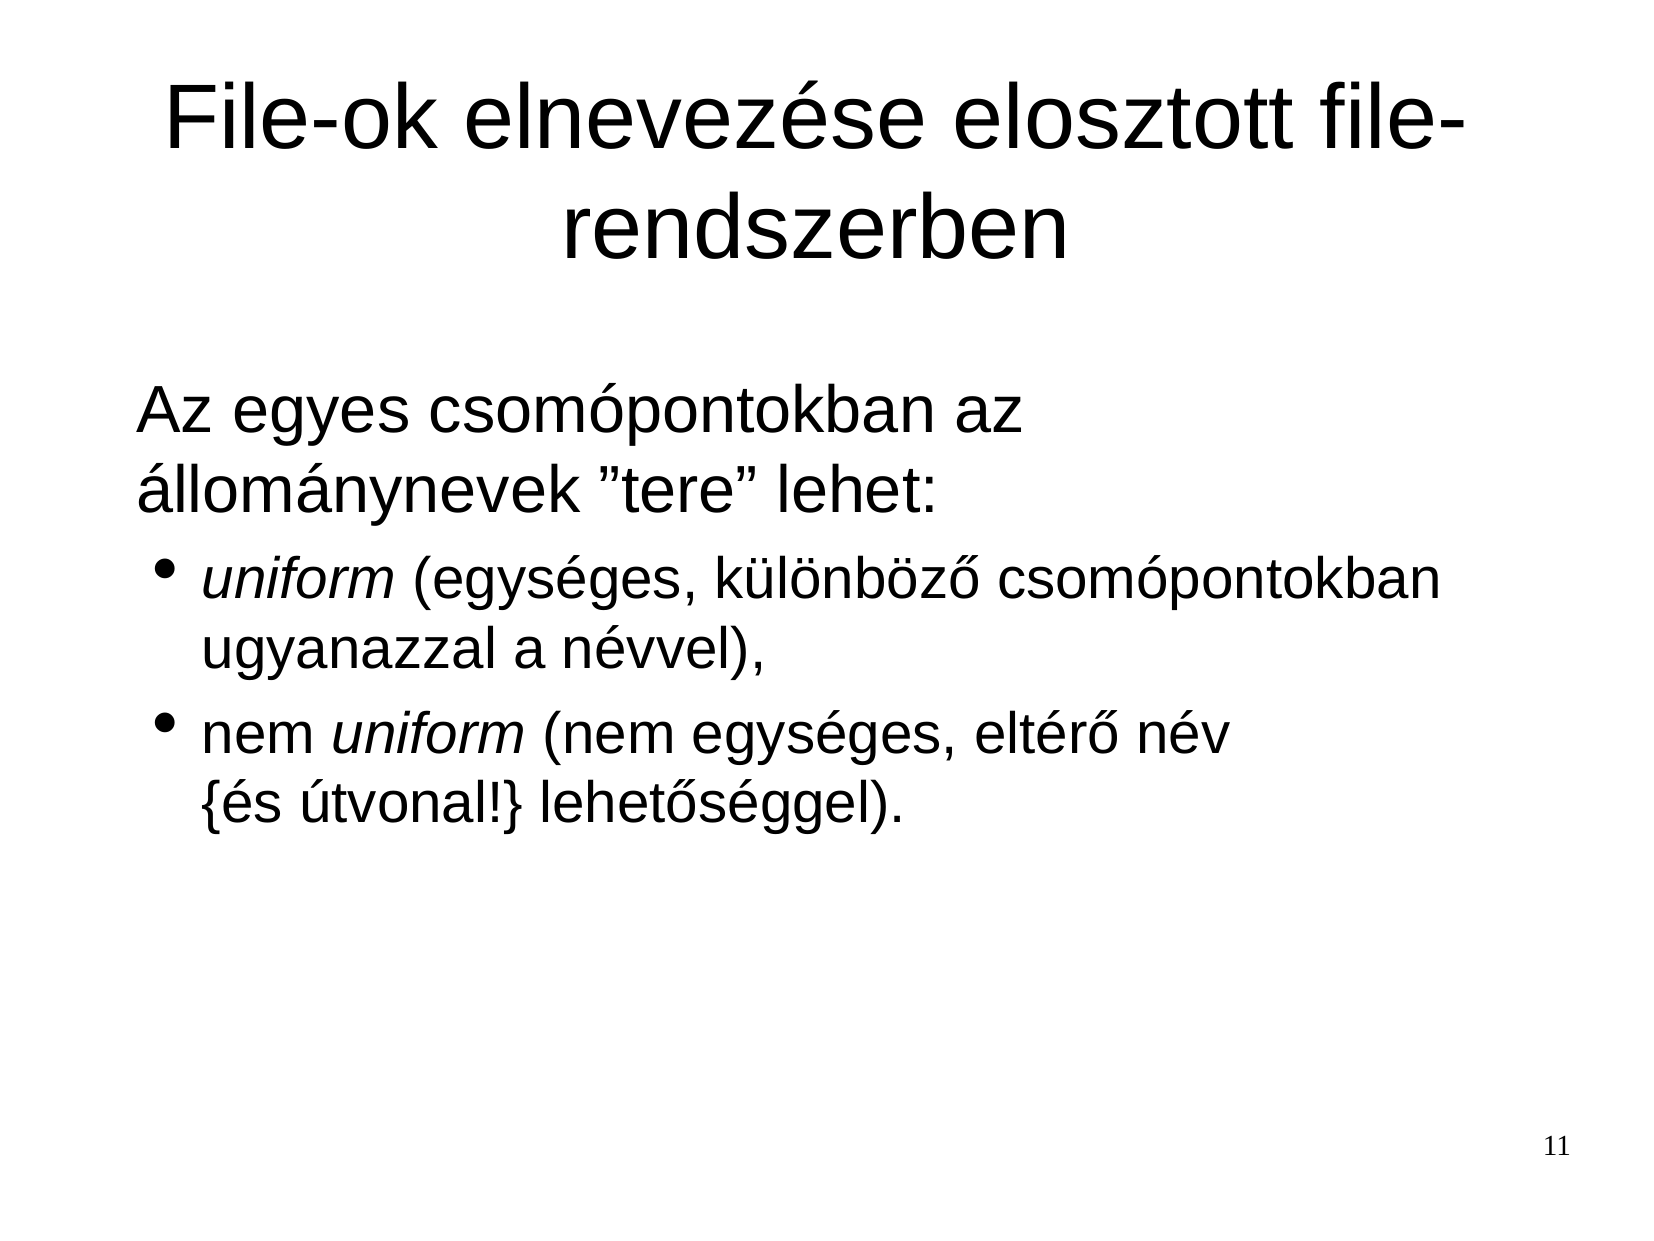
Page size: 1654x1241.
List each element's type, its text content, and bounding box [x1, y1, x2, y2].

list Az egyes csomópontokban az állománynevek ”tere” lehet: uniform (egységes, különböző csomópontokban ugyanazzal a névvel), nem uniform (nem egységes, eltérő név {és útvonal!} lehetőséggel). [65, 358, 1471, 1103]
title File-ok elnevezése elosztott file-rendszerben [113, 63, 1520, 271]
